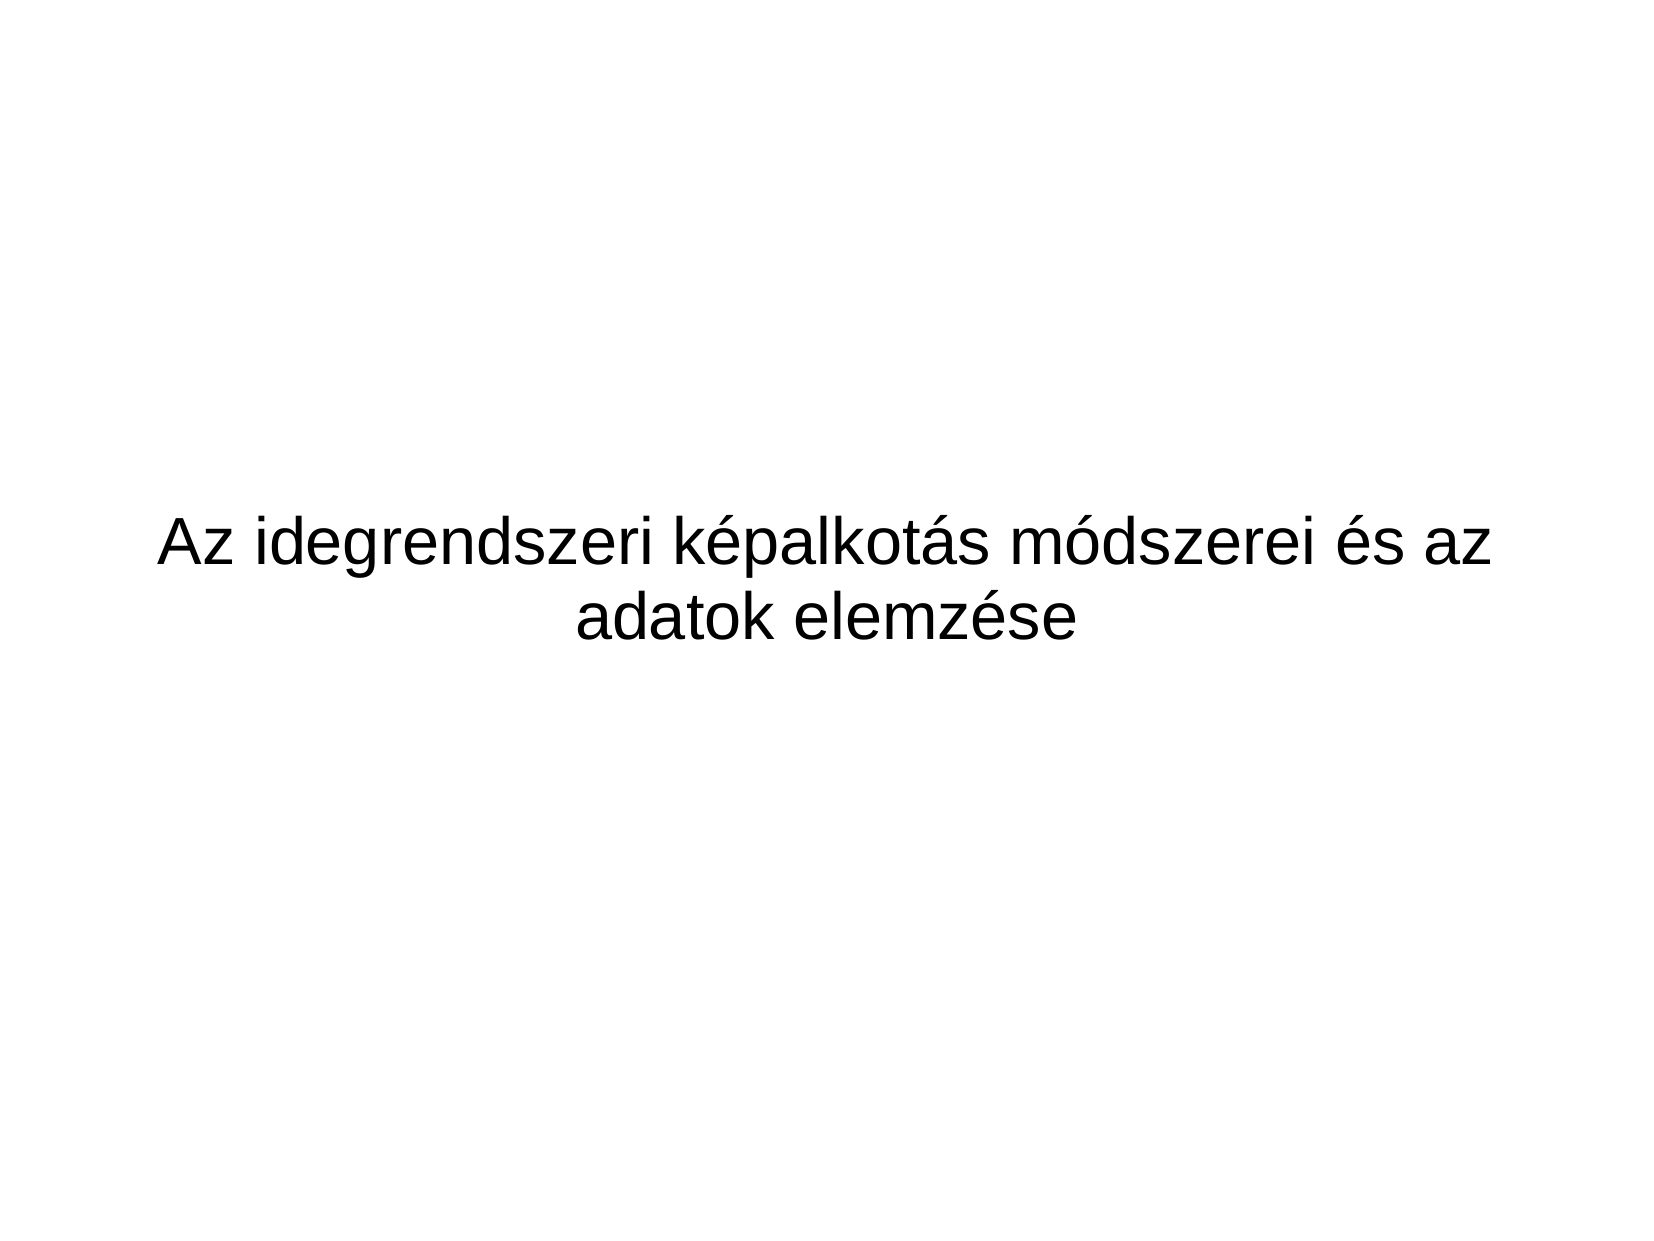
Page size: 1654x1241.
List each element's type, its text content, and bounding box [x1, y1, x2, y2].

subtitle Az idegrendszeri képalkotás módszerei és az adatok elemzése [82, 49, 1571, 1109]
